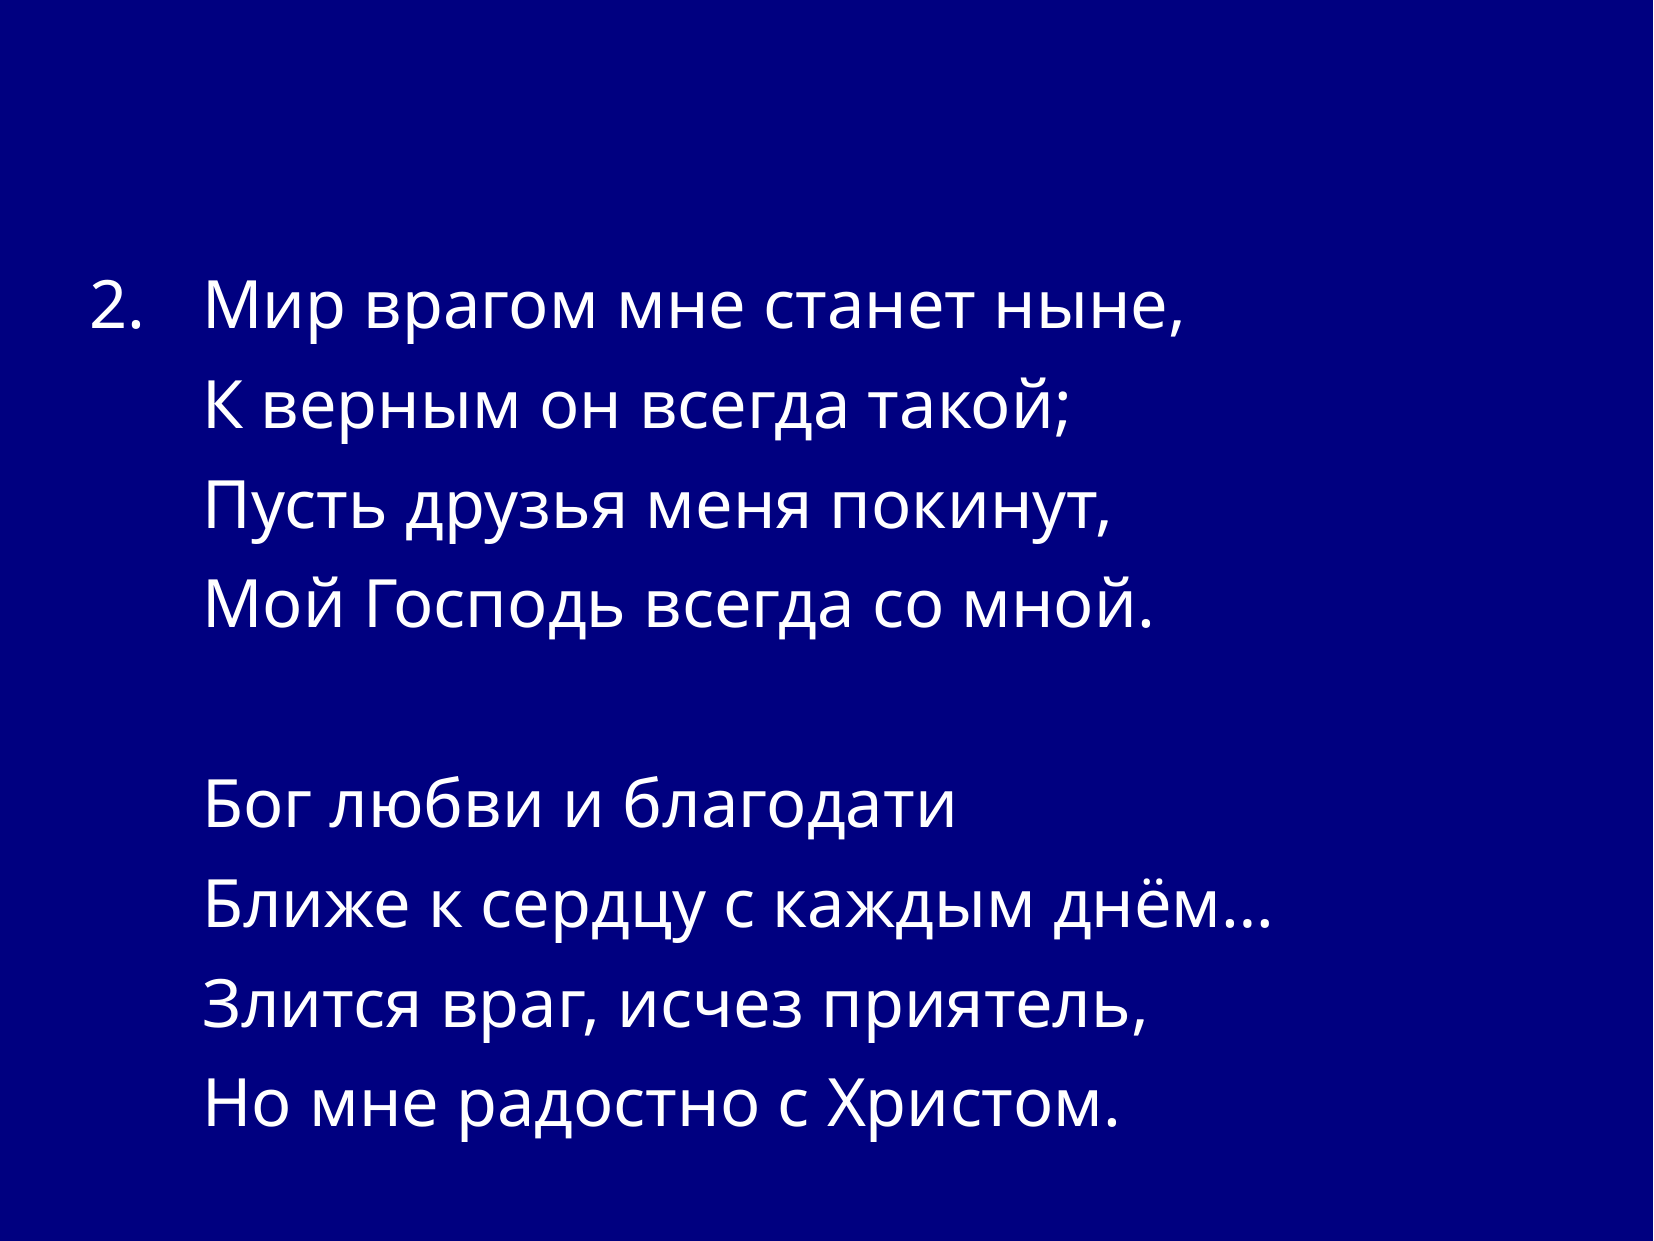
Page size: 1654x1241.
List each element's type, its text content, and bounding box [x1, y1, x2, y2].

text_box 2. Мир врагом мне станет ныне, К верным он всегда такой; Пусть друзья меня покинут, Мой Господь всегда со мной. Бог любви и благодати Ближе к сердцу с каждым днём… Злится враг, исчез приятель, Но мне радостно с Христом. [75, 150, 1576, 1163]
